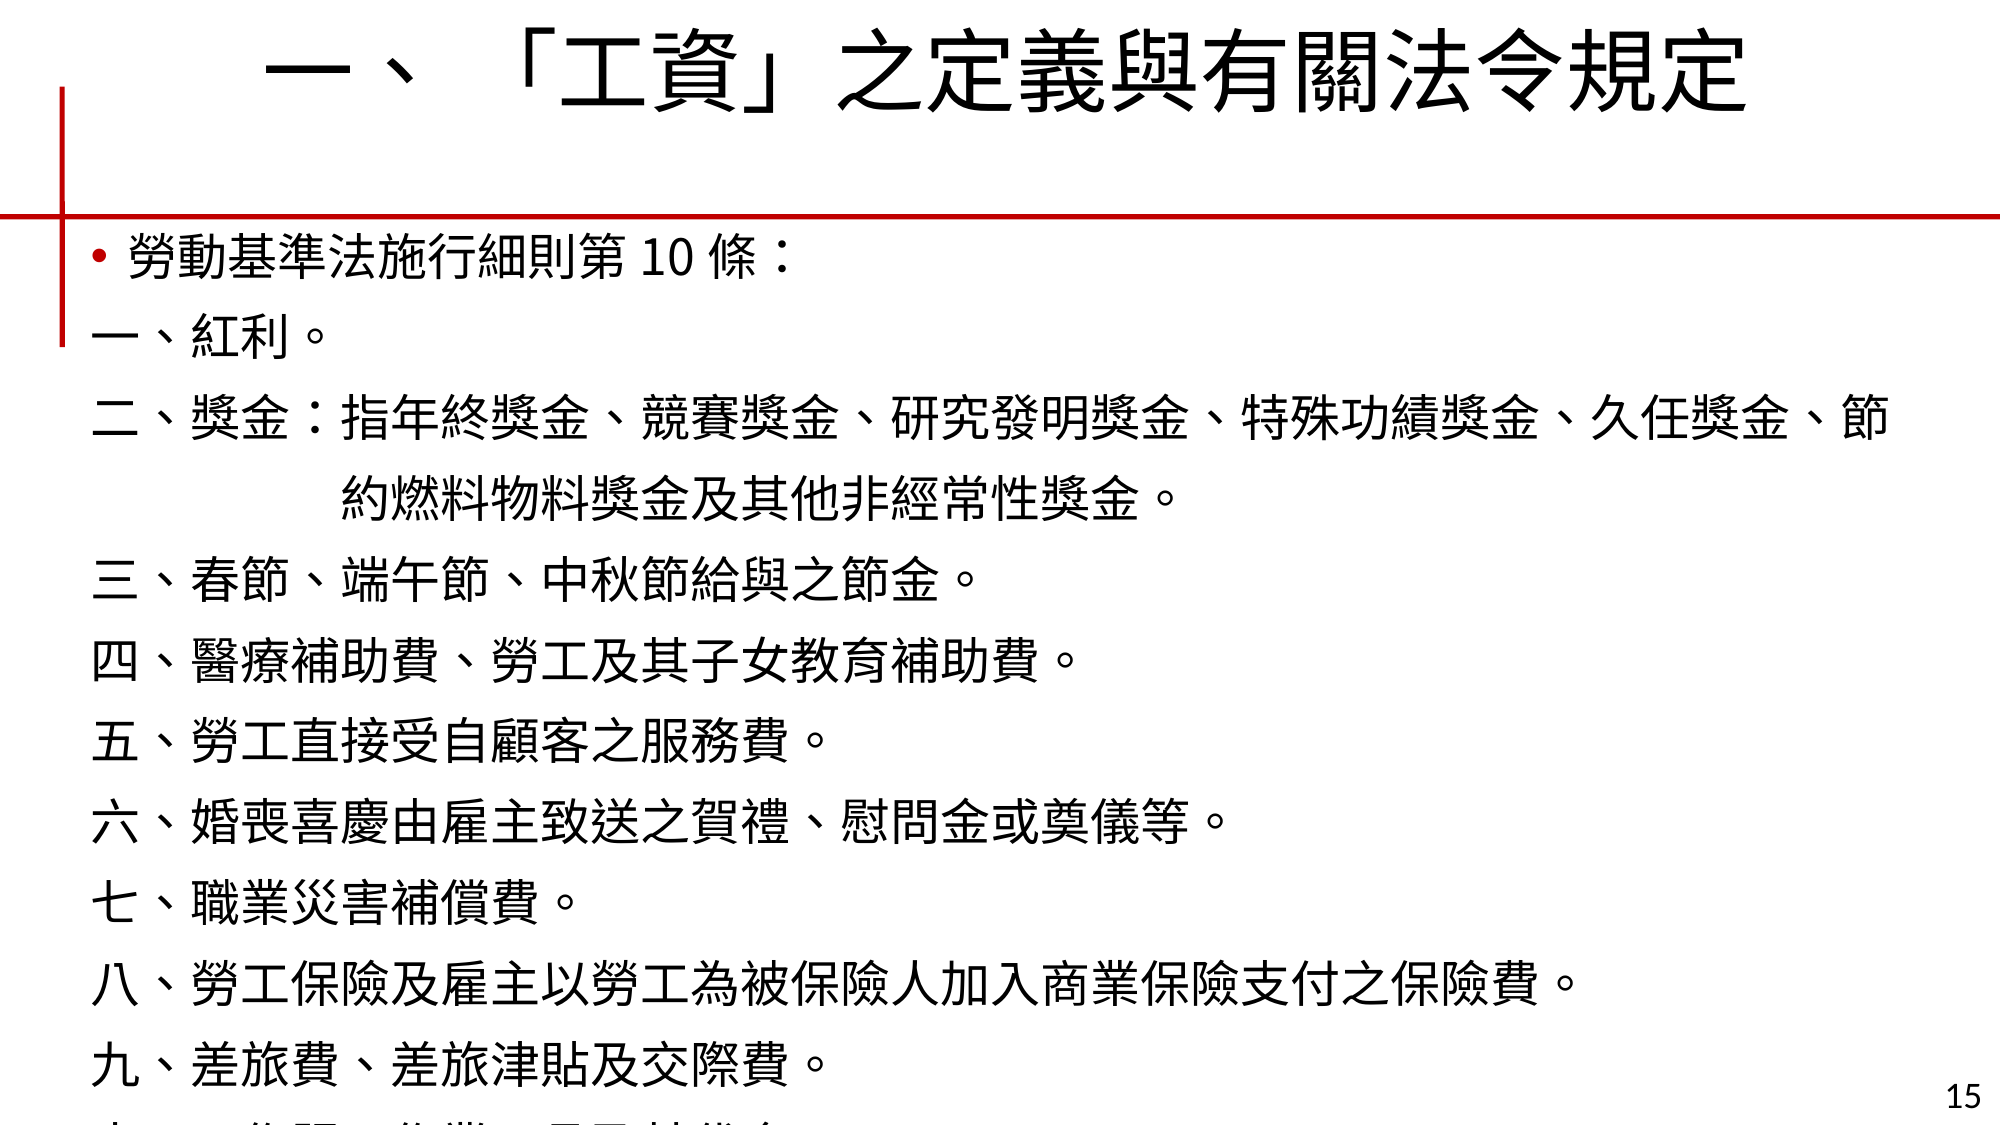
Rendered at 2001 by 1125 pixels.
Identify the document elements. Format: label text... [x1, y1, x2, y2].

list 勞動基準法施行細則第10條： 一、紅利。 二、獎金：指年終獎金、競賽獎金、研究發明獎金、特殊功績獎金、久任獎金、節 約燃料物料獎金及其他非經常性獎金。 三、春節、端午節、中秋節給與之節金。 四、醫療補助費、勞工及其子女教育補助費。 五、勞工直接受自顧客之服務費。 六、婚喪喜慶由雇主致送之賀禮、慰問金或奠儀等。 七、職業災害補償費。 八、勞工保險及雇主以勞工為被保險人加入商業保險支付之保險費。 九、差旅費、差旅津貼及交際費。 十、工作服、作業用品及其代金。 十一、其他經中央主管機關會同中央目的事業主管機關指定者。 [75, 217, 1938, 1027]
slide_number <編號> [1701, 1063, 1998, 1118]
title 一、 「工資」之定義與有關法令規定 [75, 6, 1938, 211]
